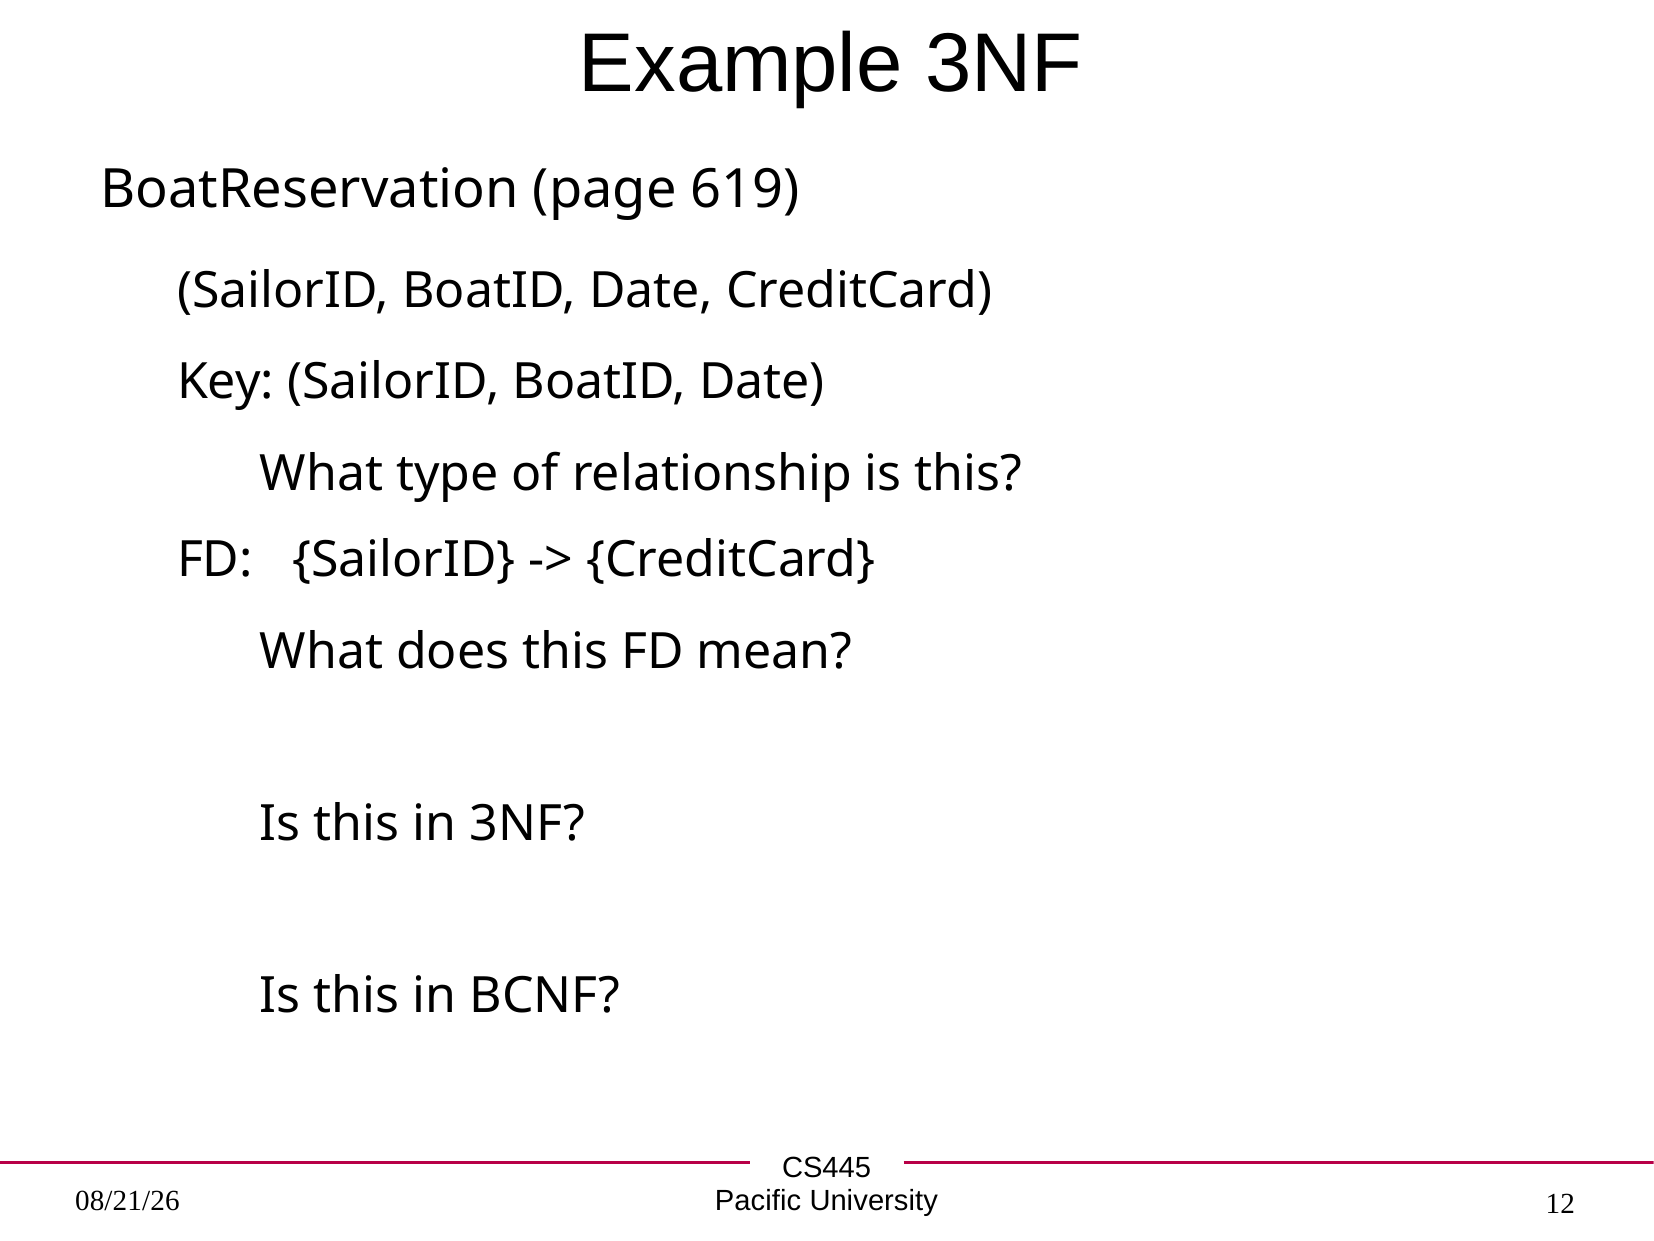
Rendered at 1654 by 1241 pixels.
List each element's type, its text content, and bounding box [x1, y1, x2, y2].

list BoatReservation (page 619) (SailorID, BoatID, Date, CreditCard) Key: (SailorID, BoatID, Date) What type of relationship is this? FD: {SailorID} -> {CreditCard} What does this FD mean? Is this in 3NF? Is this in BCNF? [82, 150, 1571, 1111]
title Example 3NF [86, 15, 1576, 109]
